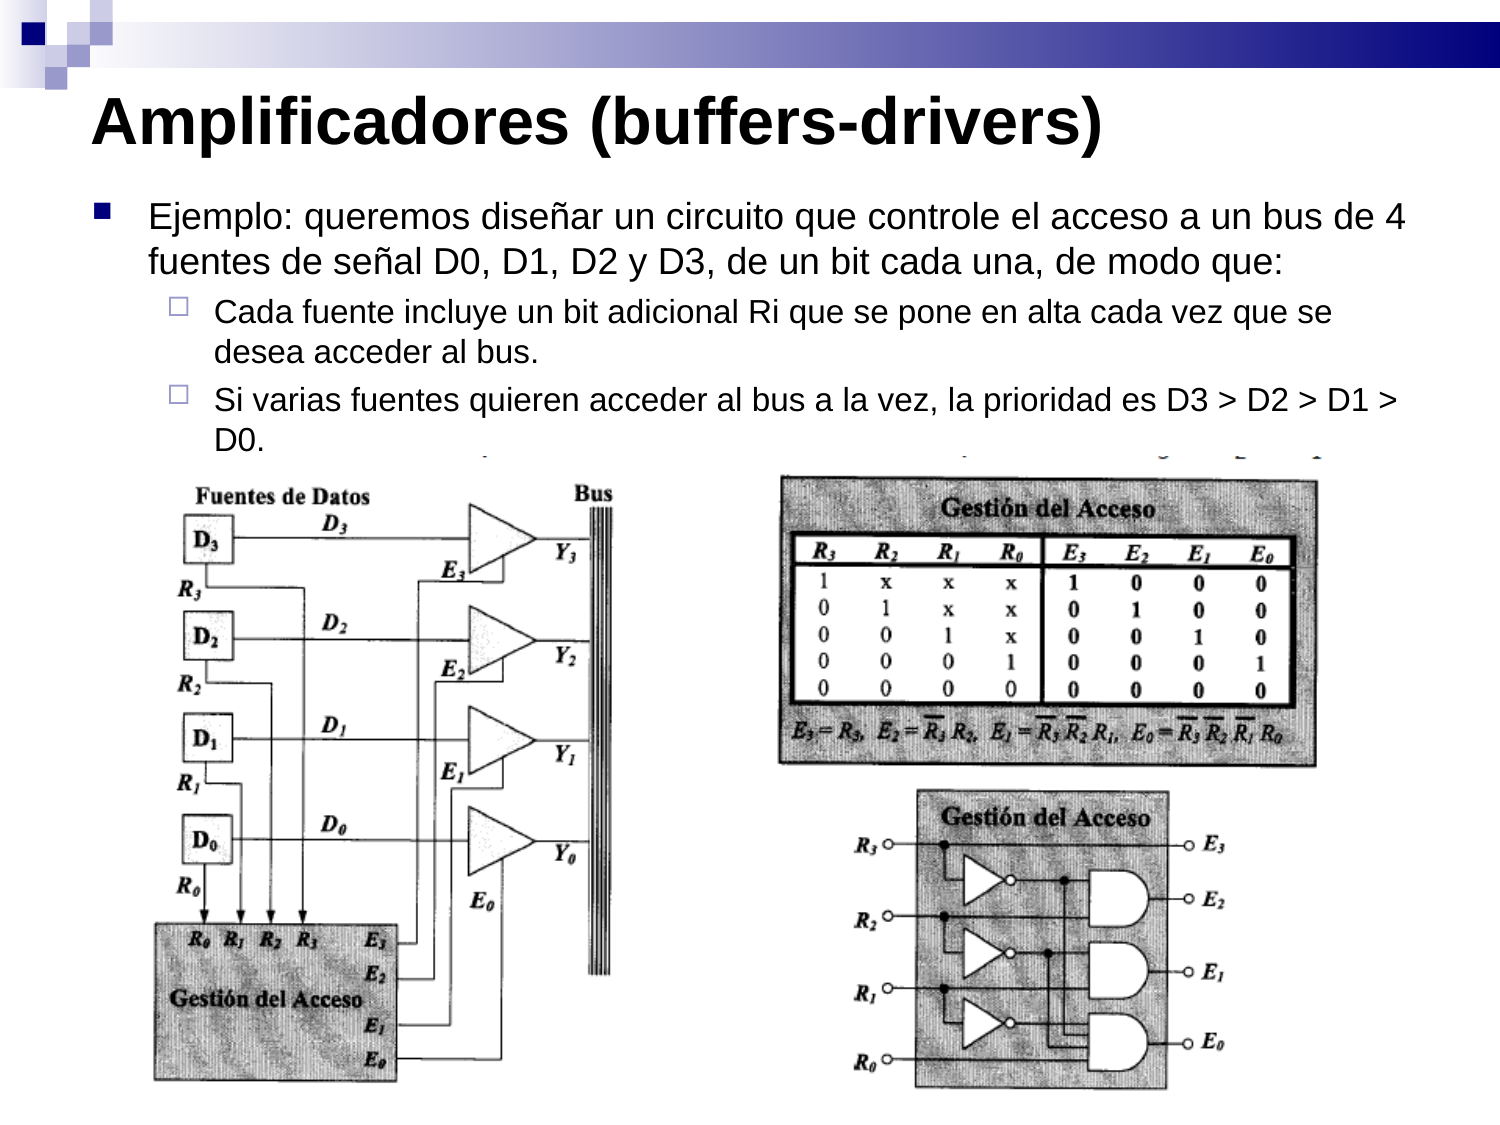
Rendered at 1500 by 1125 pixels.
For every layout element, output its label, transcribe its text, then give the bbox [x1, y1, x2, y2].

picture [135, 456, 1342, 1094]
title Amplificadores (buffers-drivers) [75, 70, 1426, 166]
list Ejemplo: queremos diseñar un circuito que controle el acceso a un bus de 4 fuentes de señal D0, D1, D2 y D3, de un bit cada una, de modo que: Cada fuente incluye un bit adicional Ri que se pone en alta cada vez que se desea acceder al bus. Si varias fuentes quieren acceder al bus a la vez, la prioridad es D3 > D2 > D1 > D0. [76, 184, 1427, 515]
